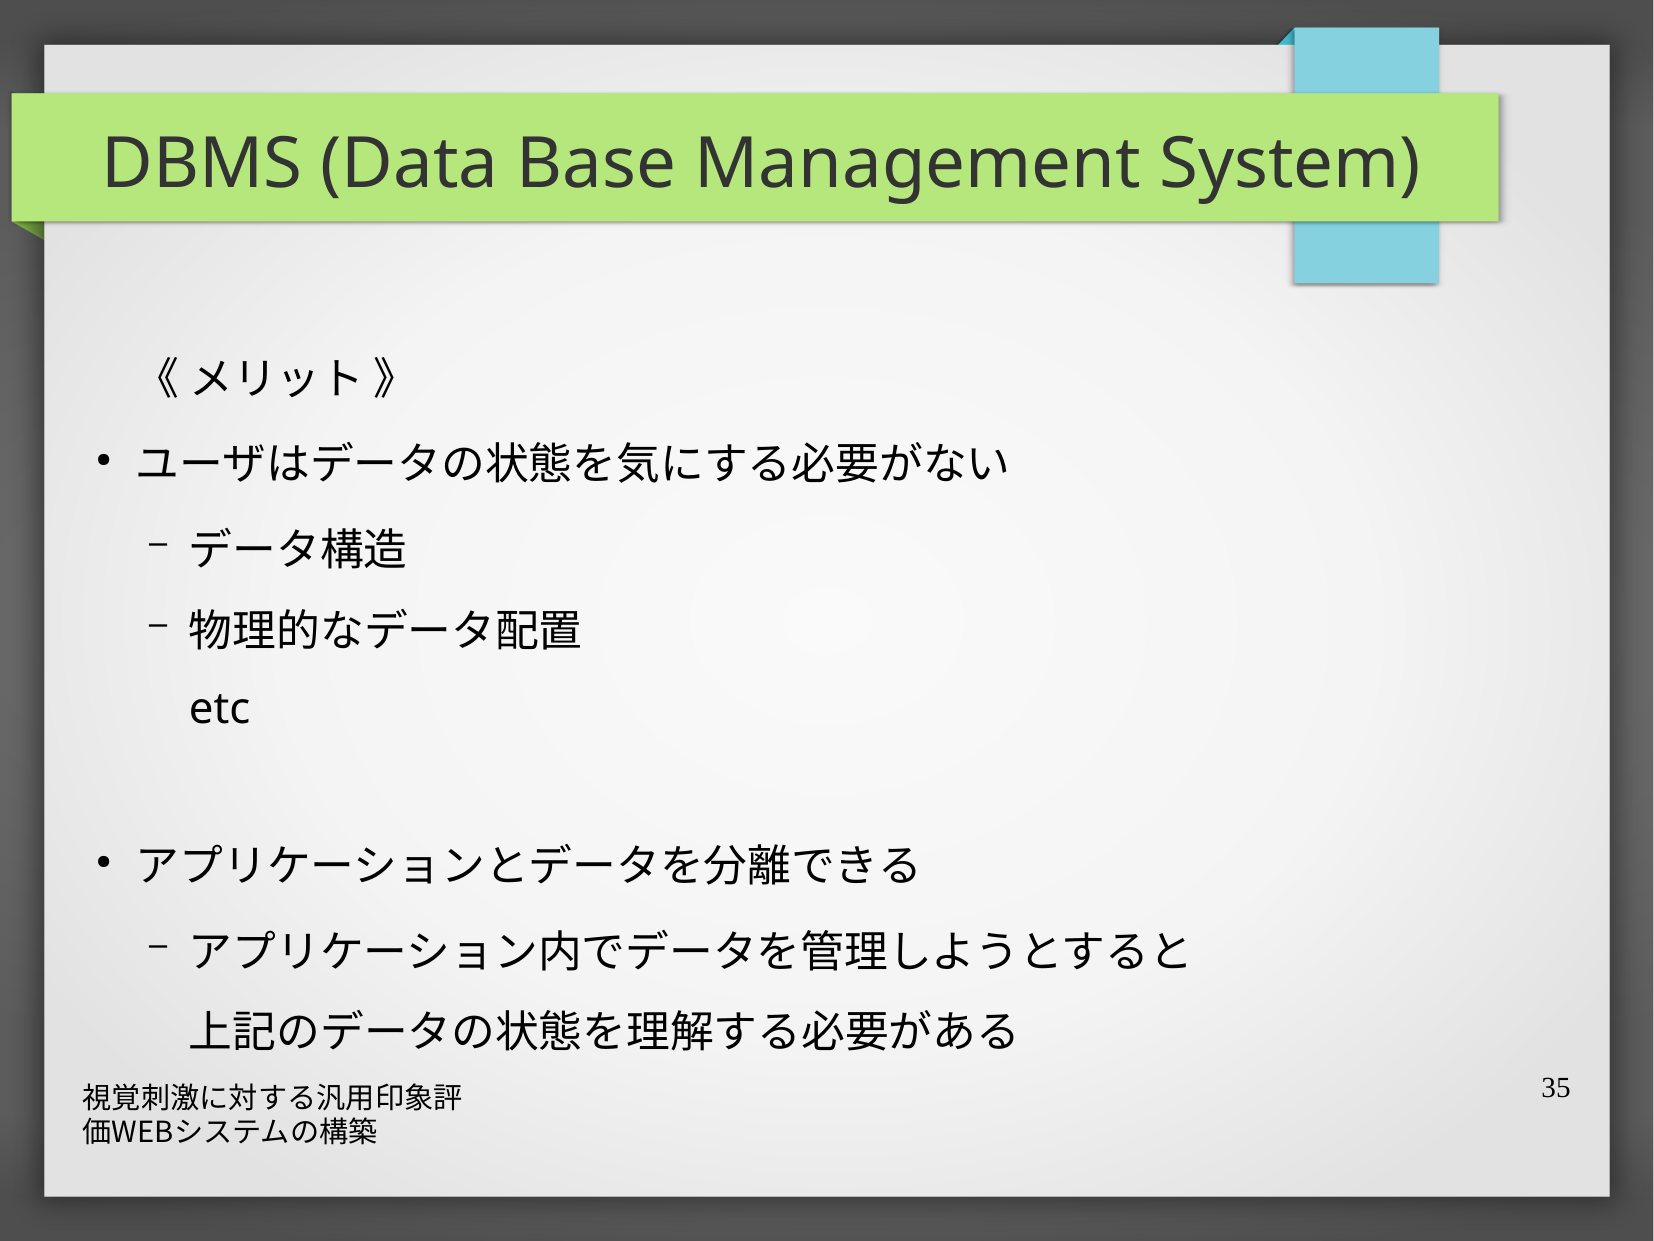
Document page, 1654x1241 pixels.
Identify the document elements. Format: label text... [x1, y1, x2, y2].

list 《 メリット 》 ユーザはデータの状態を気にする必要がない データ構造 物理的なデータ配置 etc アプリケーションとデータを分離できる アプリケーション内でデータを管理しようとすると 上記のデータの状態を理解する必要がある [82, 343, 1538, 1063]
picture [0, 0, 1654, 1241]
title DBMS (Data Base Management System) [70, 106, 1453, 213]
